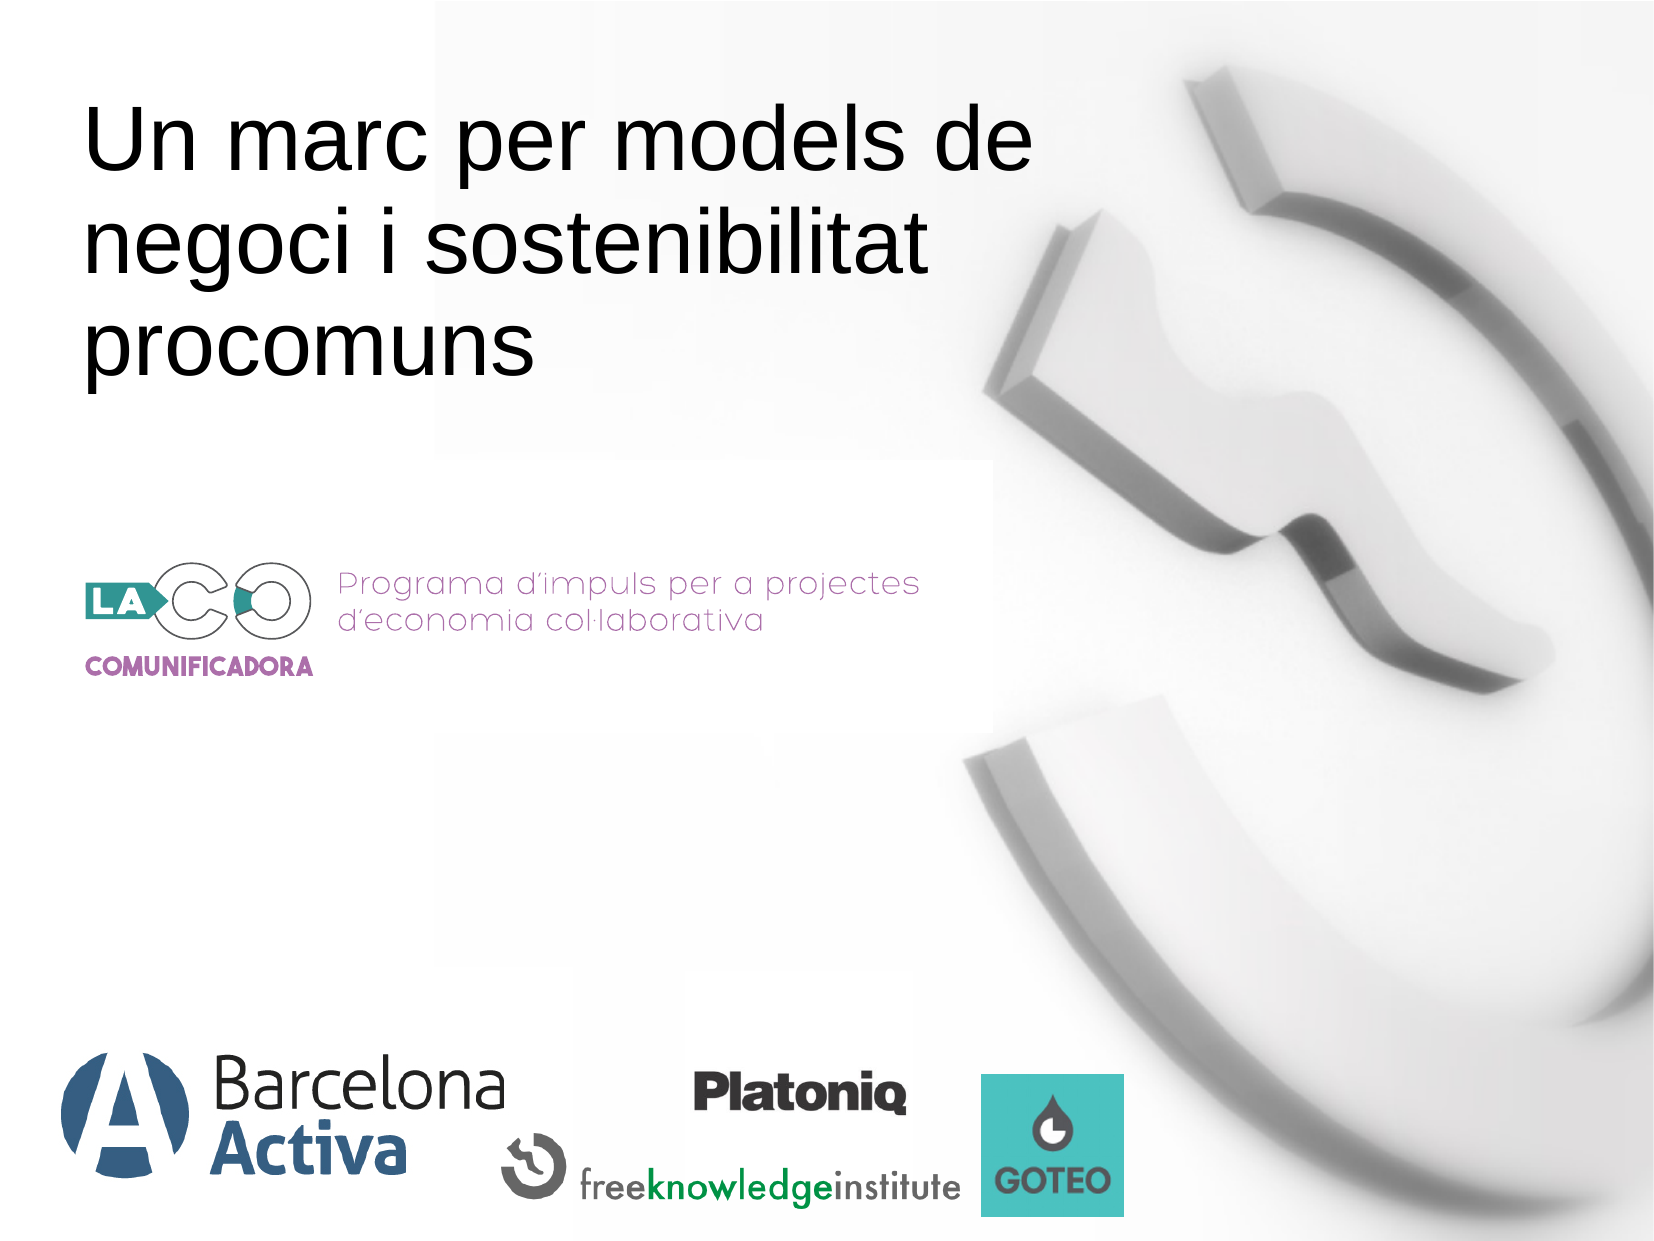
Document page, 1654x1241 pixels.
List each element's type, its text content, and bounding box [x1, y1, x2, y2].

title Un marc per models de negoci i sostenibilitat procomuns [82, 36, 1571, 448]
picture [0, 1, 1654, 1241]
picture [35, 530, 969, 709]
